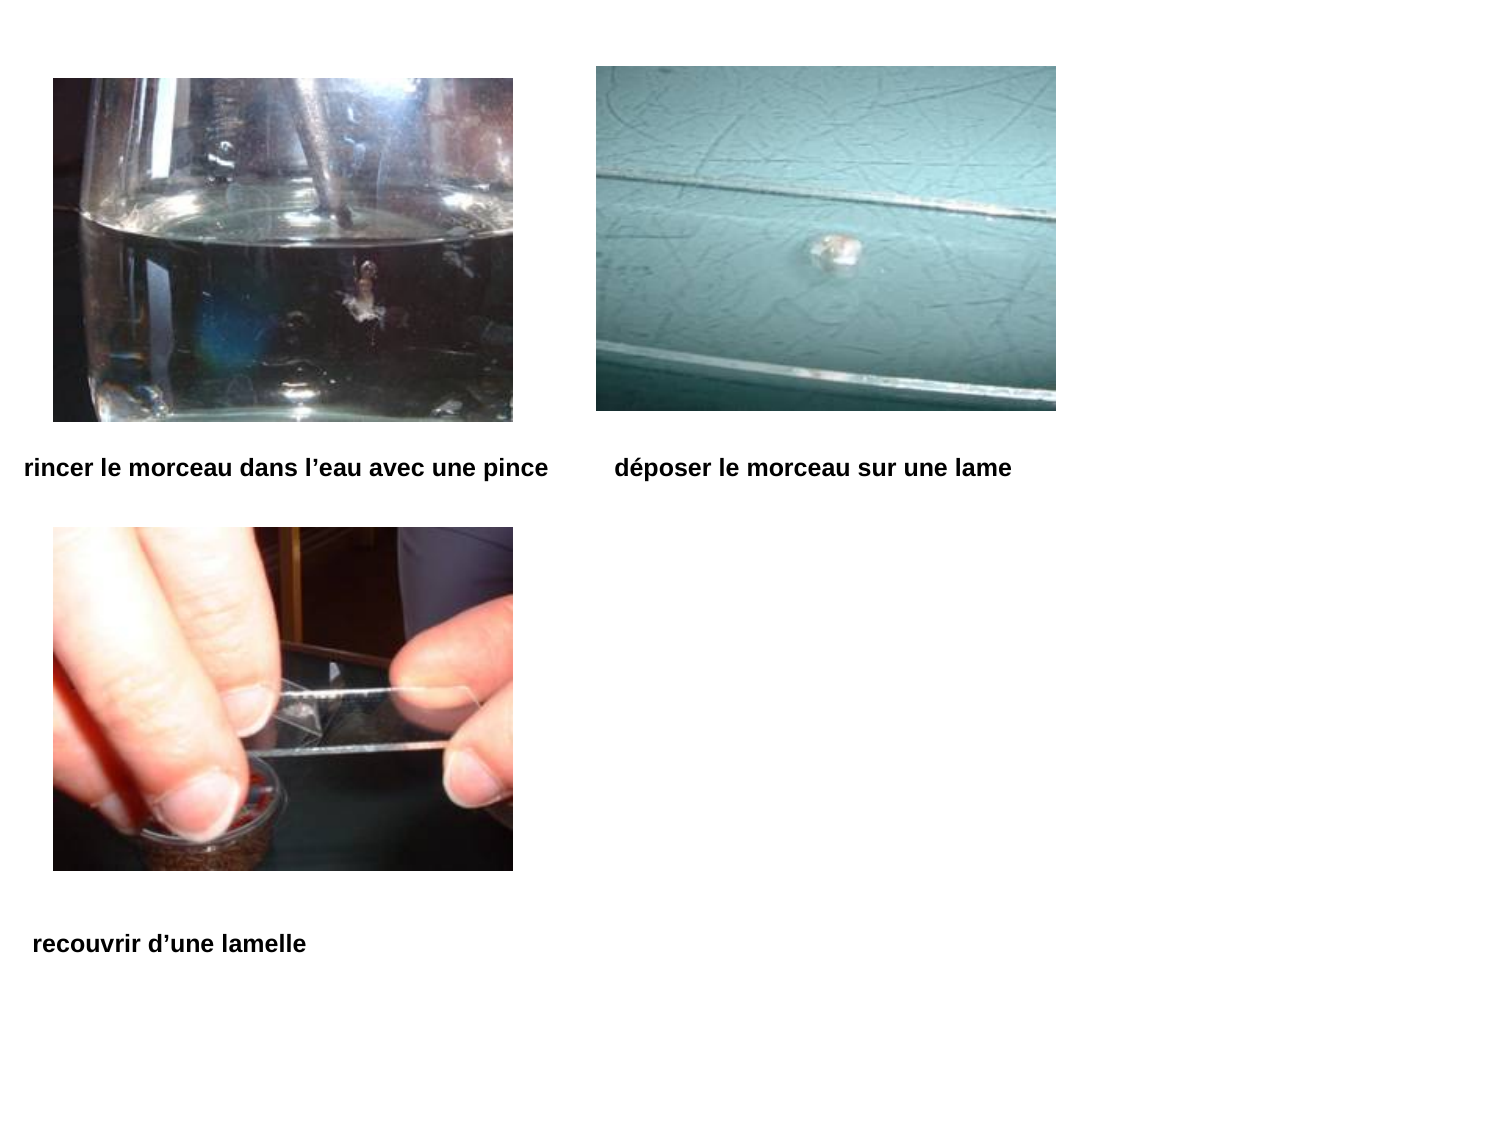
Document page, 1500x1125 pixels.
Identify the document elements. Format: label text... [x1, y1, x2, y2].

text_box rincer le morceau dans l’eau avec une pince déposer le morceau sur une lame [8, 444, 1029, 520]
picture [53, 78, 513, 422]
text_box recouvrir d’une lamelle [17, 920, 520, 966]
picture [596, 66, 1056, 411]
picture [53, 527, 513, 871]
